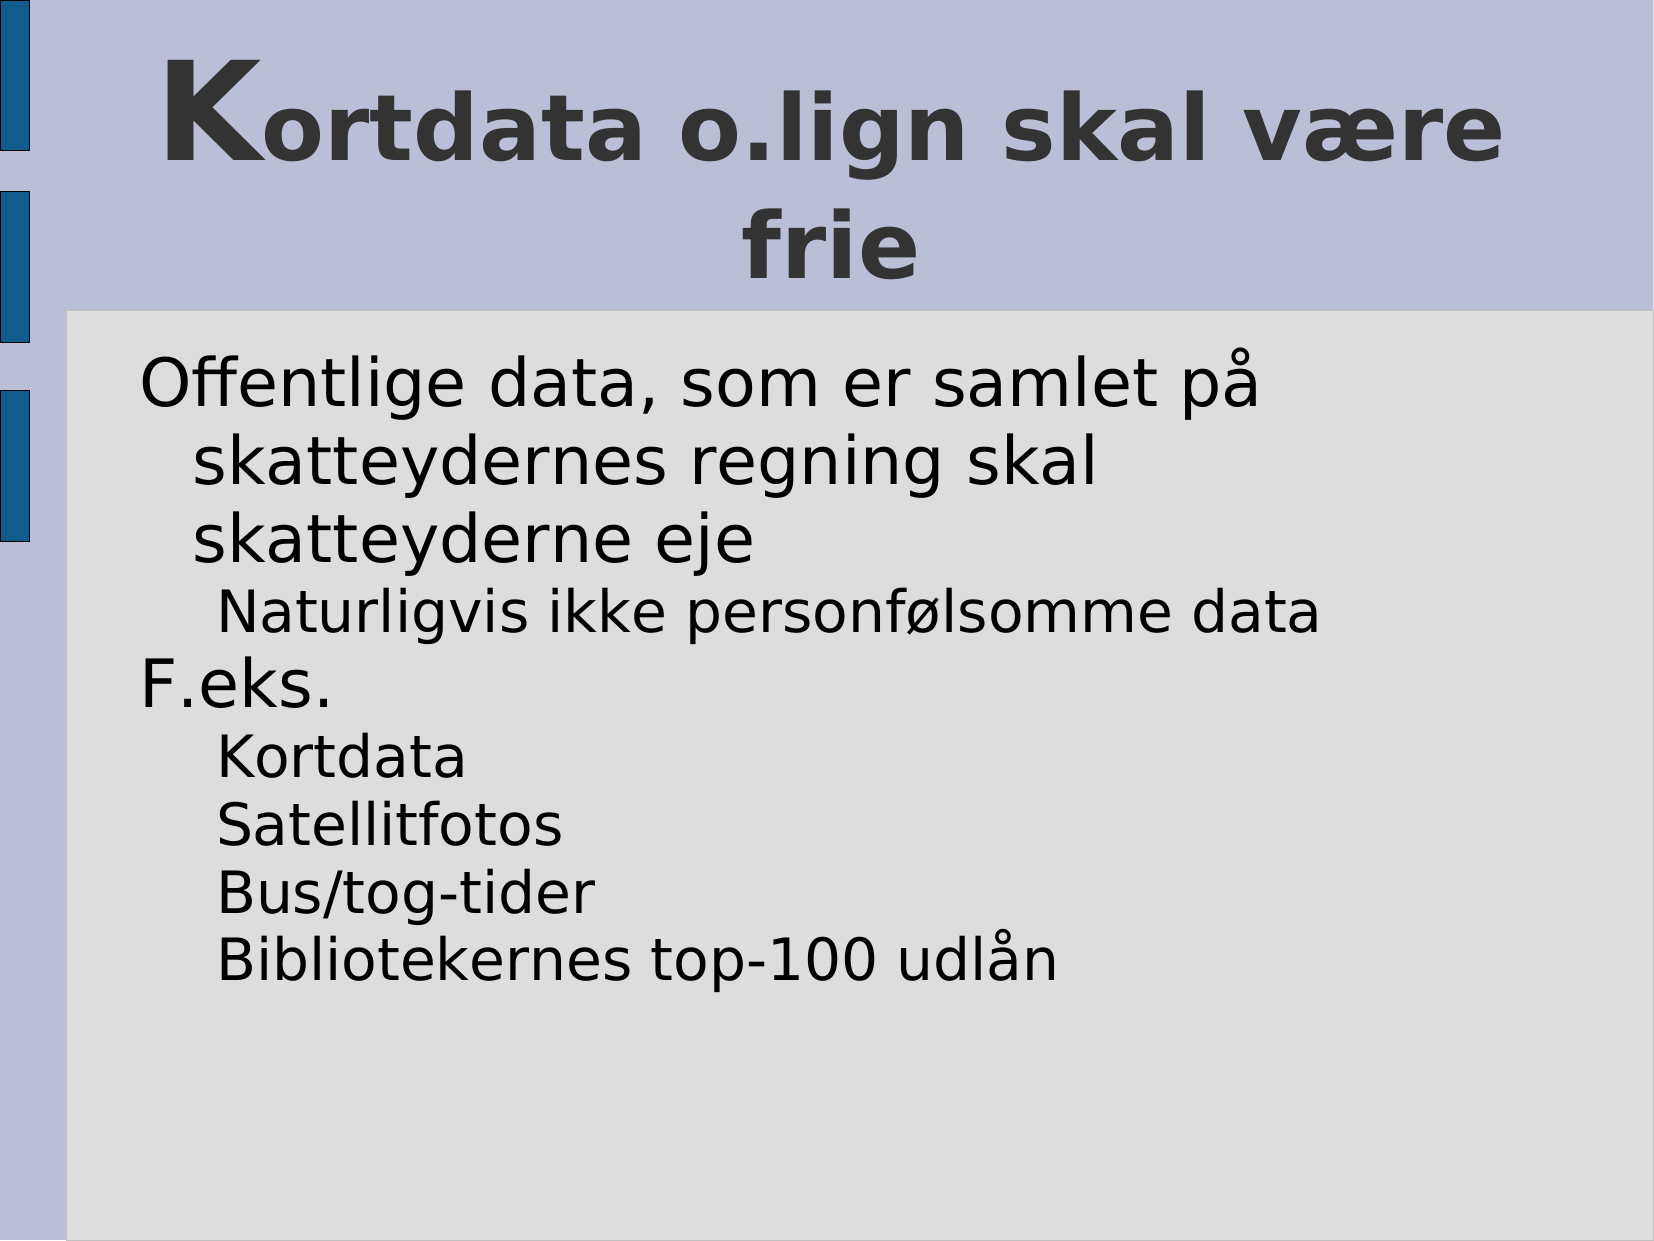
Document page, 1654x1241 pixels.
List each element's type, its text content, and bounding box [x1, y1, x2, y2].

title Kortdata o.lign skal være frie [125, 32, 1538, 301]
list Offentlige data, som er samlet på skatteydernes regning skal skatteyderne eje Naturligvis ikke personfølsomme data F.eks. Kortdata Satellitfotos Bus/tog-tider Bibliotekernes top-100 udlån [121, 344, 1534, 1127]
